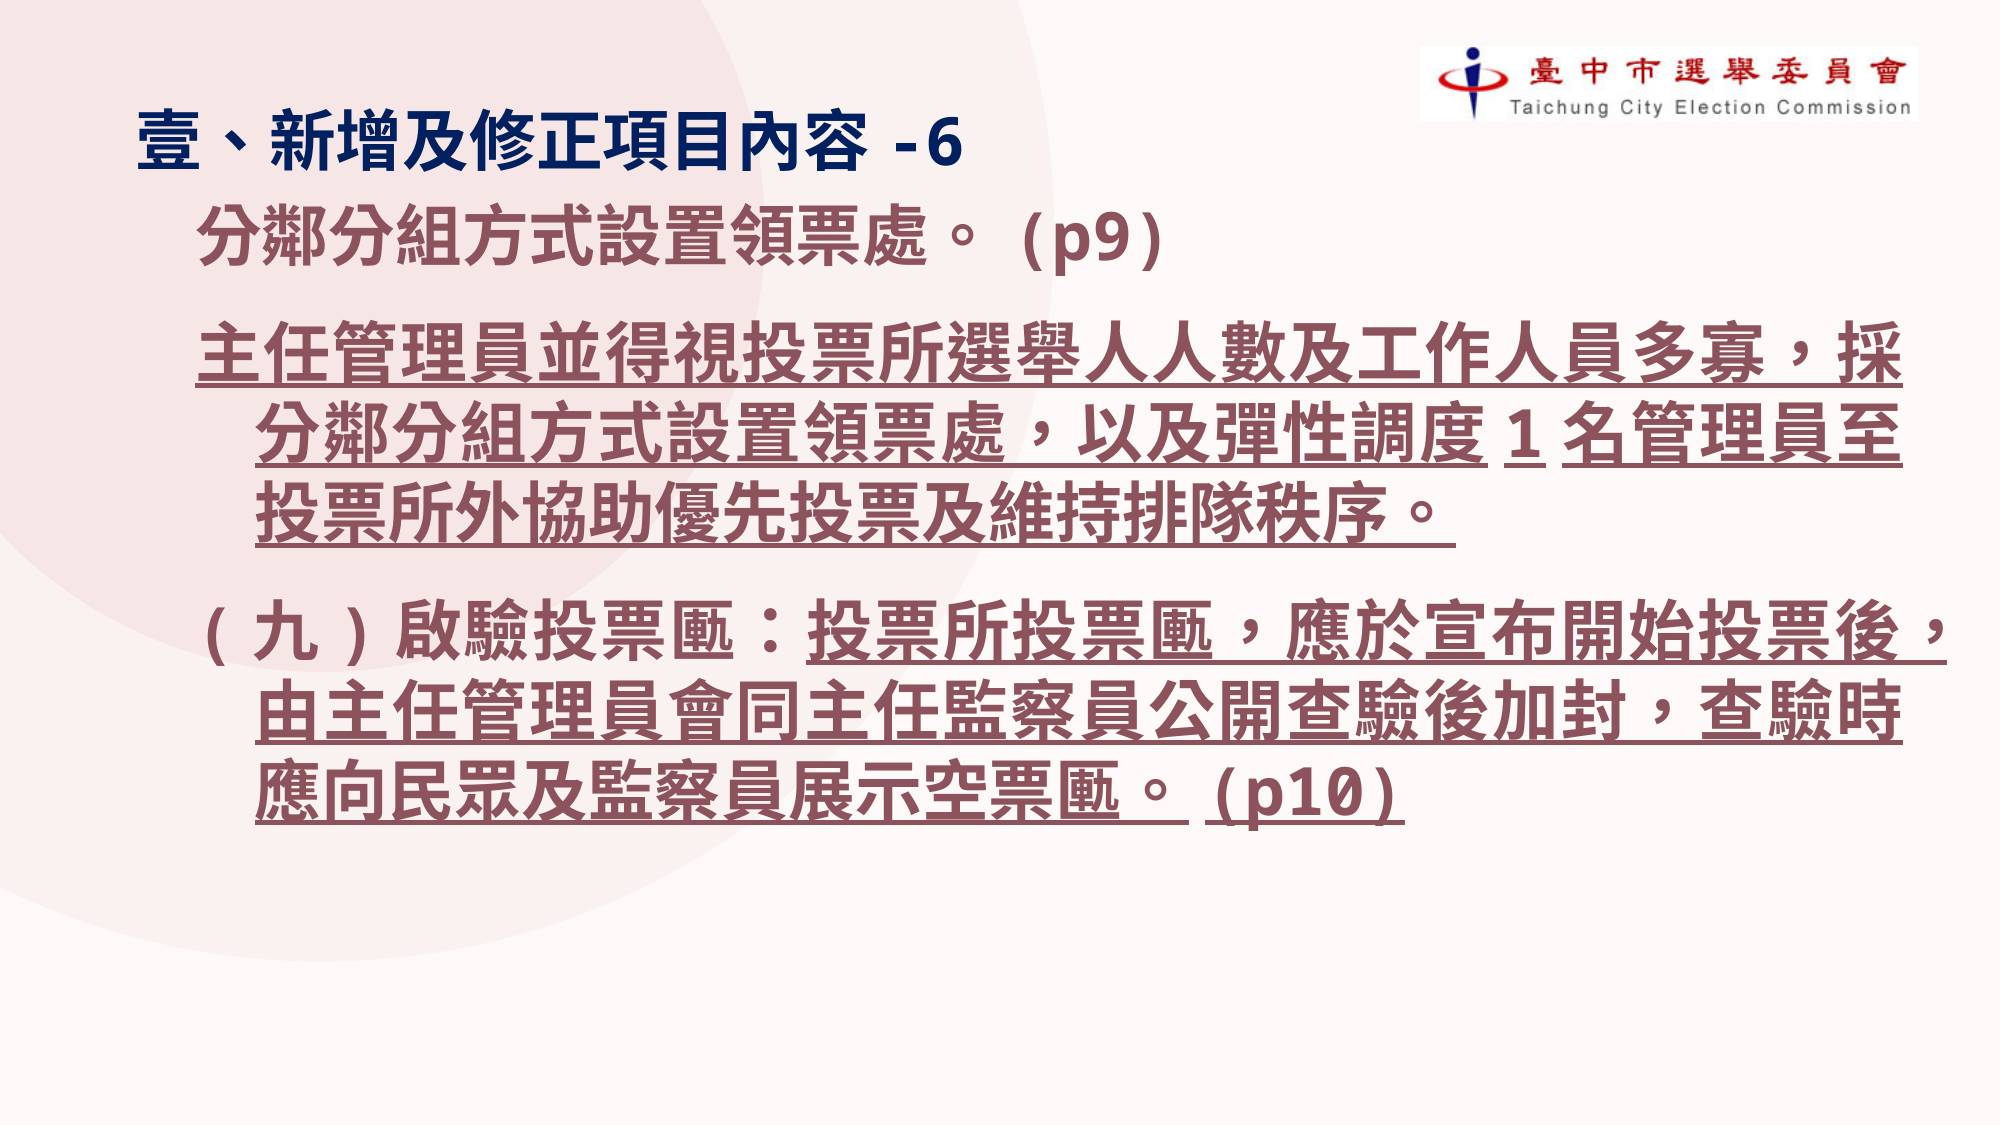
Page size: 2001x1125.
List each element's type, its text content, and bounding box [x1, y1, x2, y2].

list 分鄰分組方式設置領票處。(p9) 主任管理員並得視投票所選舉人人數及工作人員多寡，採分鄰分組方式設置領票處，以及彈性調度1名管理員至投票所外協助優先投票及維持排隊秩序。 (九)啟驗投票匭：投票所投票匭，應於宣布開始投票後，由主任管理員會同主任監察員公開查驗後加封，查驗時應向民眾及監察員展示空票匭。(p10) [120, 185, 1918, 1023]
title 壹、新增及修正項目內容-6 [120, 35, 1918, 166]
